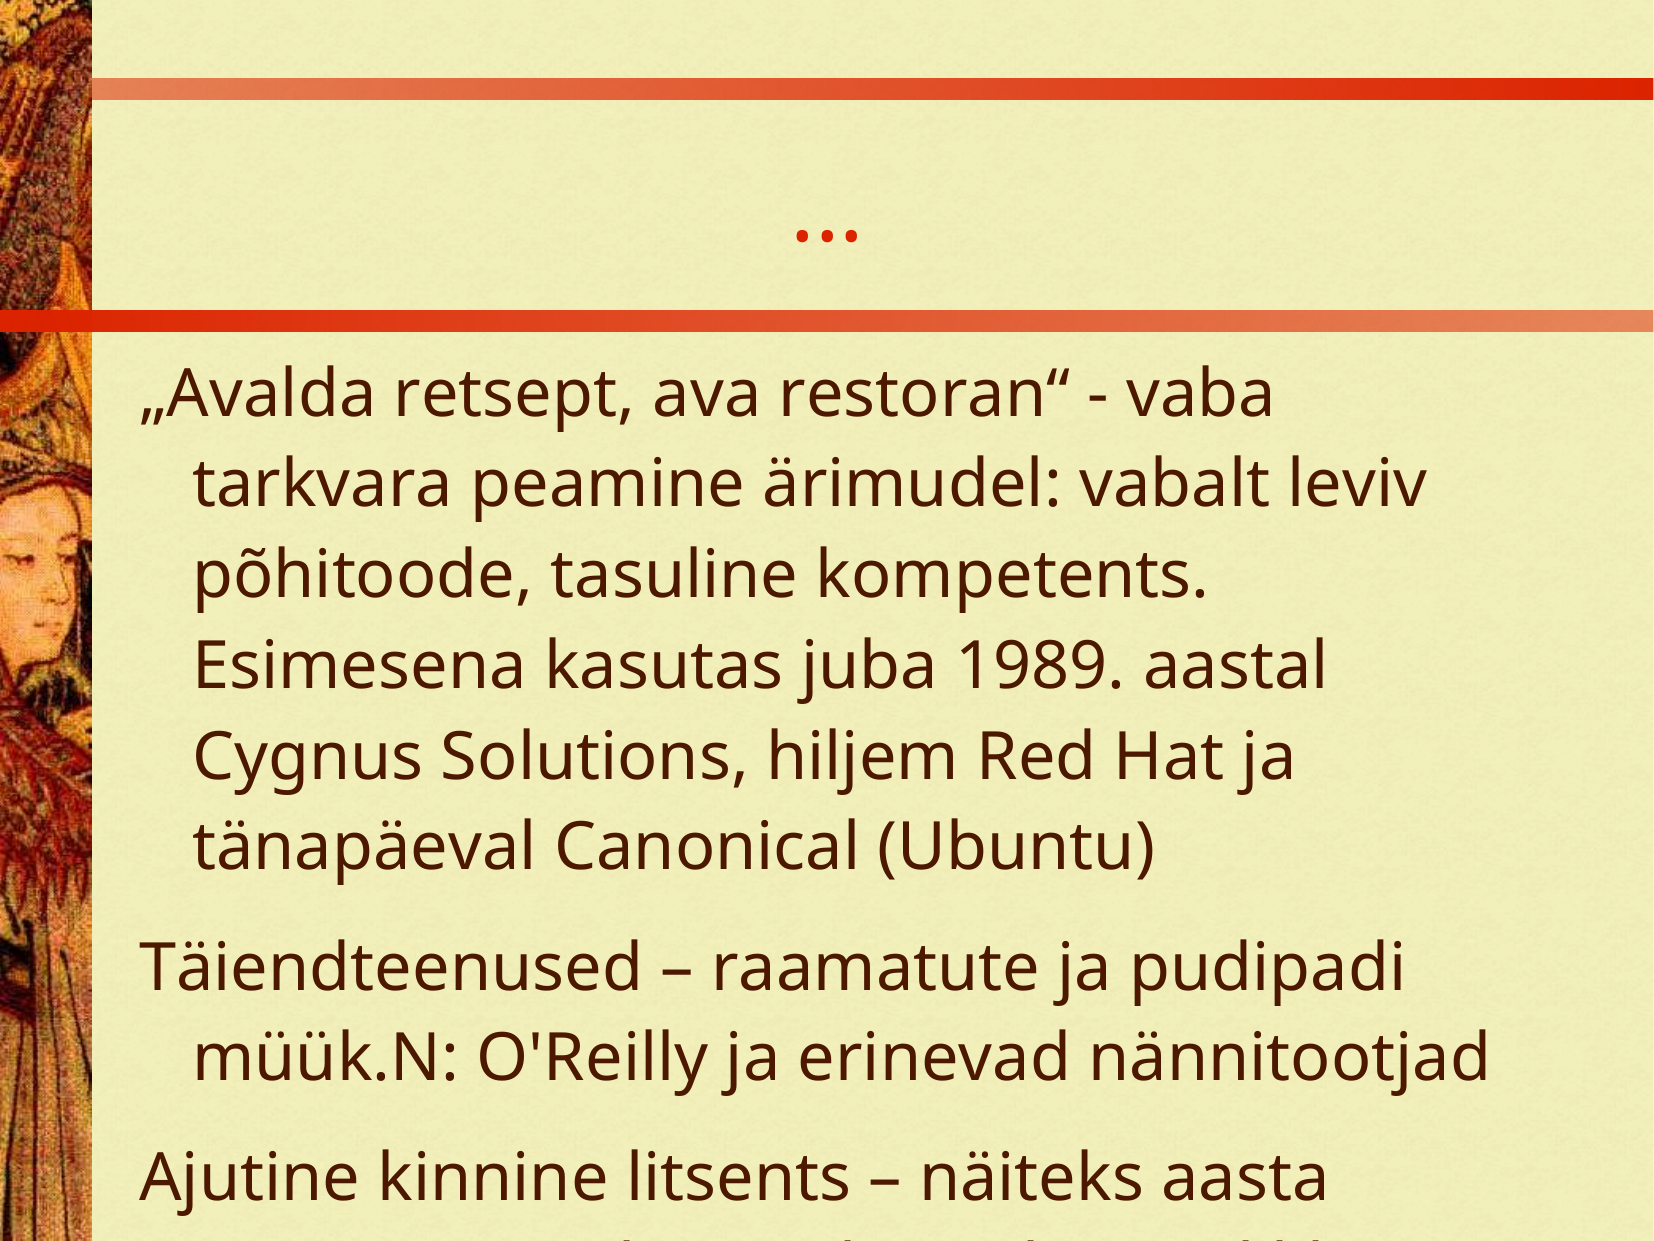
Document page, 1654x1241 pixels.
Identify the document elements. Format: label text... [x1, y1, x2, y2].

picture [0, 0, 1654, 310]
list „Avalda retsept, ava restoran“ - vaba tarkvara peamine ärimudel: vabalt leviv põhitoode, tasuline kompetents. Esimesena kasutas juba 1989. aastal Cygnus Solutions, hiljem Red Hat ja tänapäeval Canonical (Ubuntu) Täiendteenused – raamatute ja pudipadi müük.N: O'Reilly ja erinevad nännitootjad Ajutine kinnine litsents – näiteks aasta pärast muutub GPL-iks. Jätkusuutlikkus on tagatud! [121, 344, 1534, 1112]
picture [0, 332, 1654, 1241]
title ... [121, 110, 1534, 303]
